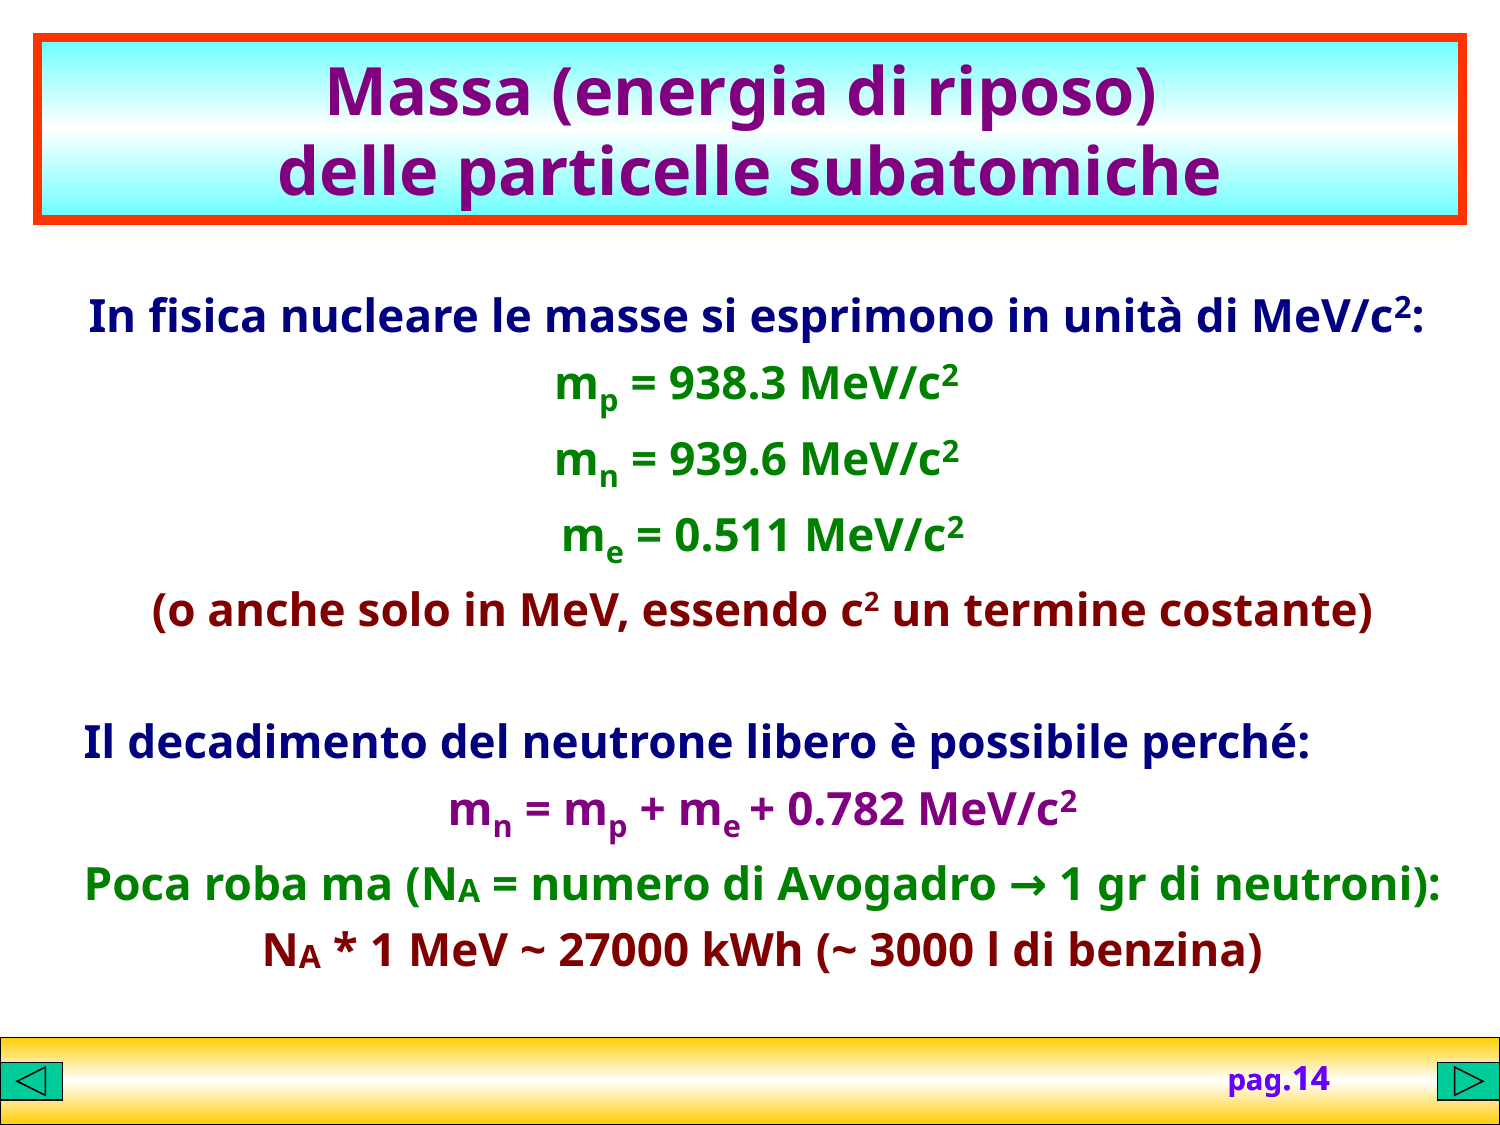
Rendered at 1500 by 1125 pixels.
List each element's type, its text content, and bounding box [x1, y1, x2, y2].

title Massa (energia di riposo) delle particelle subatomiche [37, 37, 1463, 221]
text_box pag.<number> [1212, 1050, 1413, 1125]
text_box In fisica nucleare le masse si esprimono in unità di MeV/c2: mp = 938.3 MeV/c2 mn = 939.6 MeV/c2 me = 0.511 MeV/c2 (o anche solo in MeV, essendo c2 un termine costante) Il decadimento del neutrone libero è possibile perché: mn = mp + me + 0.782 MeV/c2 Poca roba ma (NA = numero di Avogadro → 1 gr di neutroni): NA * 1 MeV ~ 27000 kWh (~ 3000 l di benzina) [66, 278, 1460, 1010]
